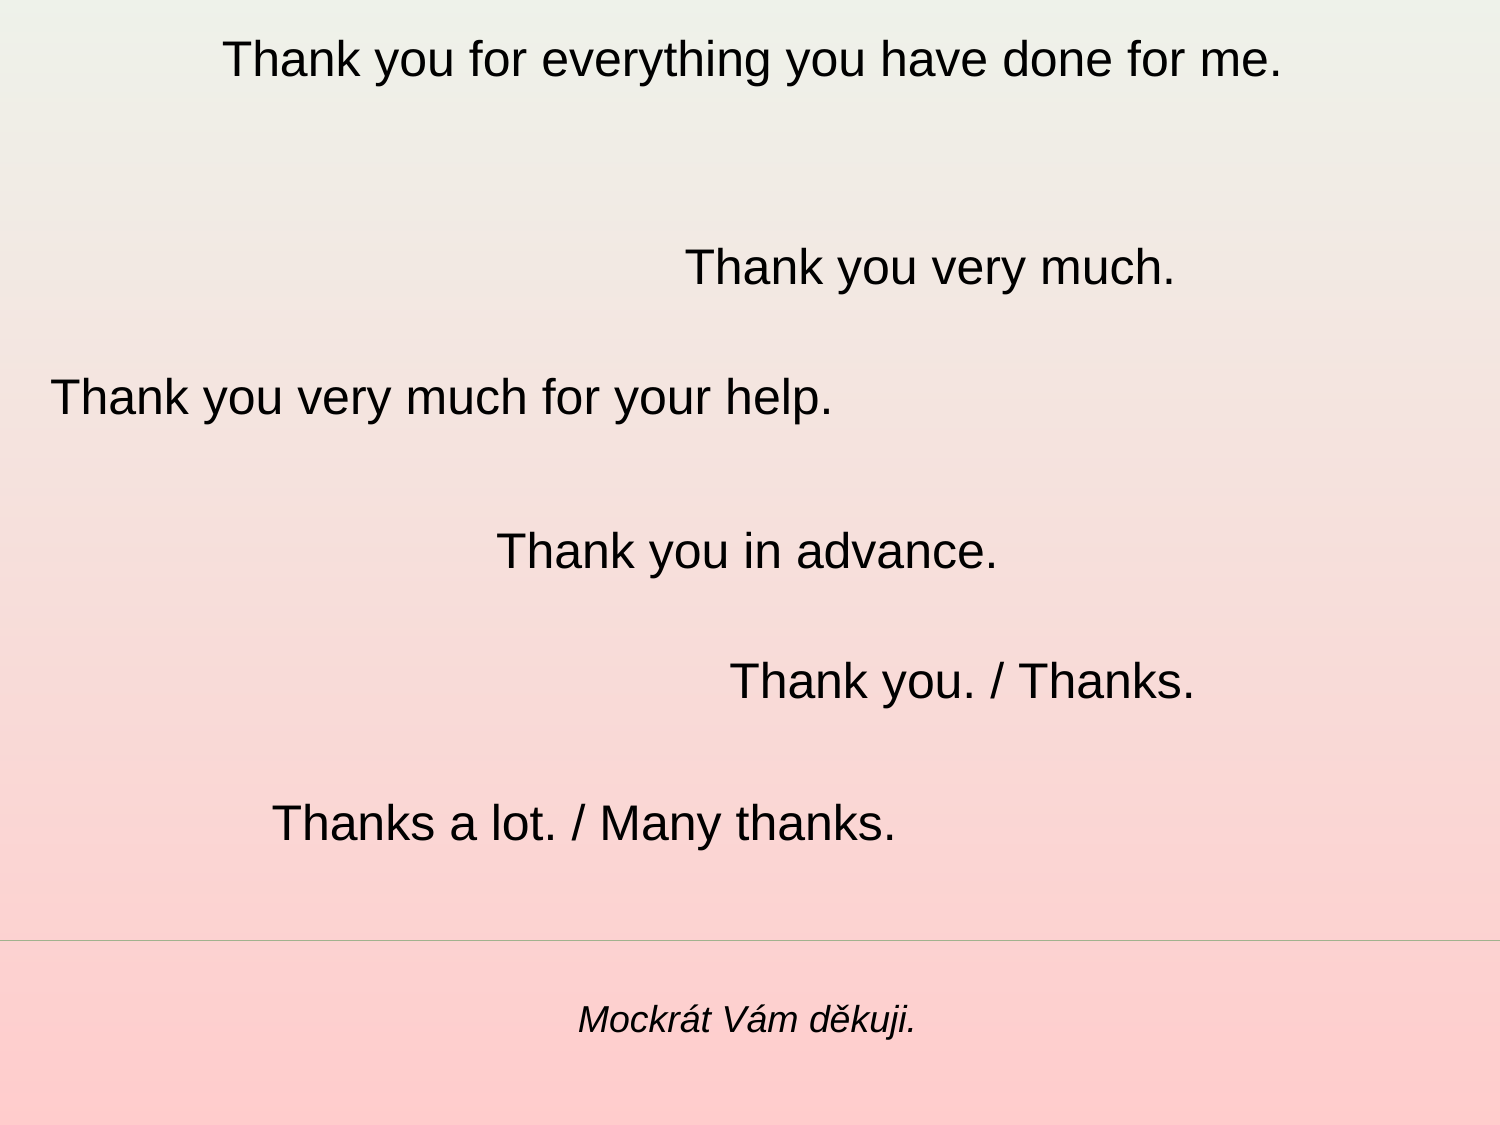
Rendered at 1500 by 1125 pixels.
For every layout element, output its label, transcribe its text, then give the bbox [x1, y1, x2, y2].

text_box Thank you in advance. [481, 510, 1014, 586]
text_box Thanks a lot. / Many thanks. [256, 782, 913, 858]
text_box Thank you very much for your help. [35, 356, 1500, 433]
text_box Thank you very much. [669, 227, 1192, 303]
text_box Thank you. / Thanks. [714, 640, 1217, 716]
text_box Thank you for everything you have done for me. [5, 18, 1500, 95]
text_box Mockrát Vám děkuji. [563, 987, 933, 1049]
